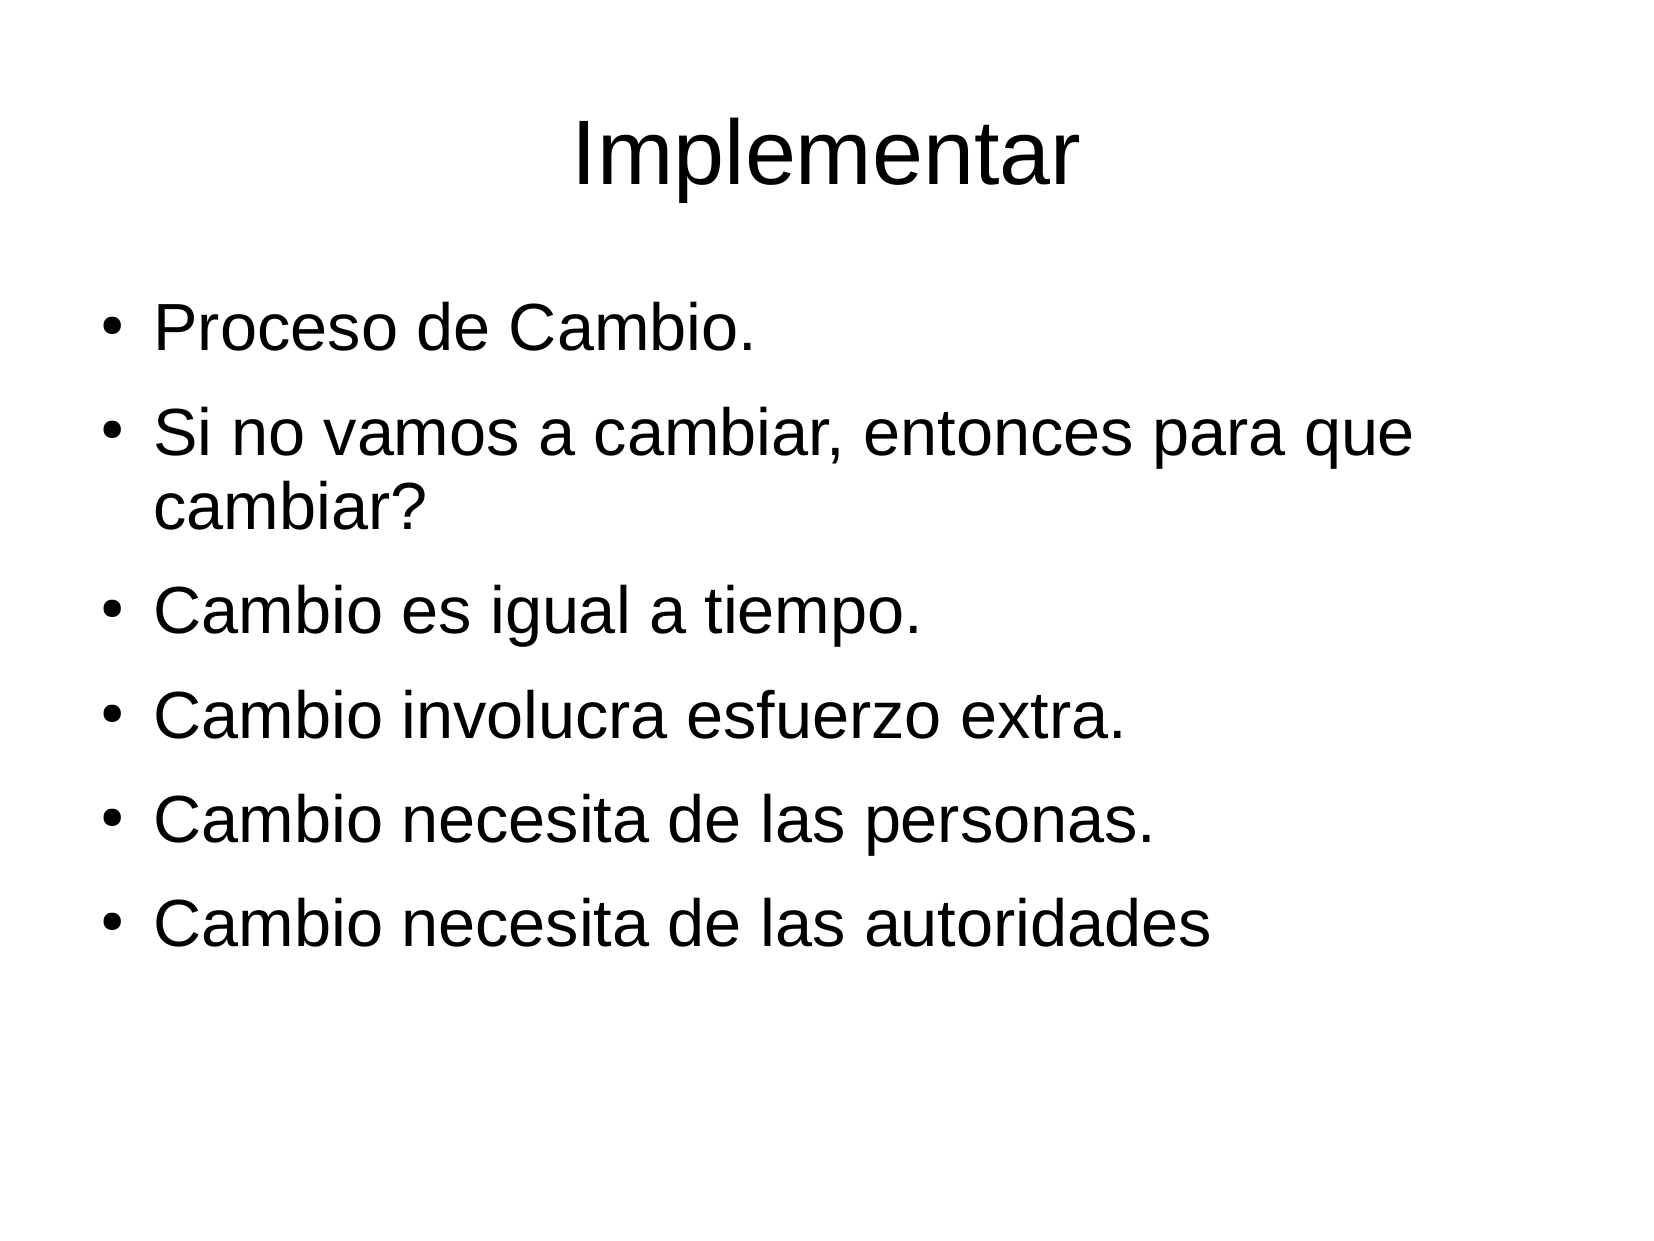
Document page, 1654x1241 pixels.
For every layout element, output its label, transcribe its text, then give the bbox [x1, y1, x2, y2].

title Implementar [82, 49, 1571, 257]
list Proceso de Cambio. Si no vamos a cambiar, entonces para que cambiar? Cambio es igual a tiempo. Cambio involucra esfuerzo extra. Cambio necesita de las personas. Cambio necesita de las autoridades [82, 290, 1571, 1109]
